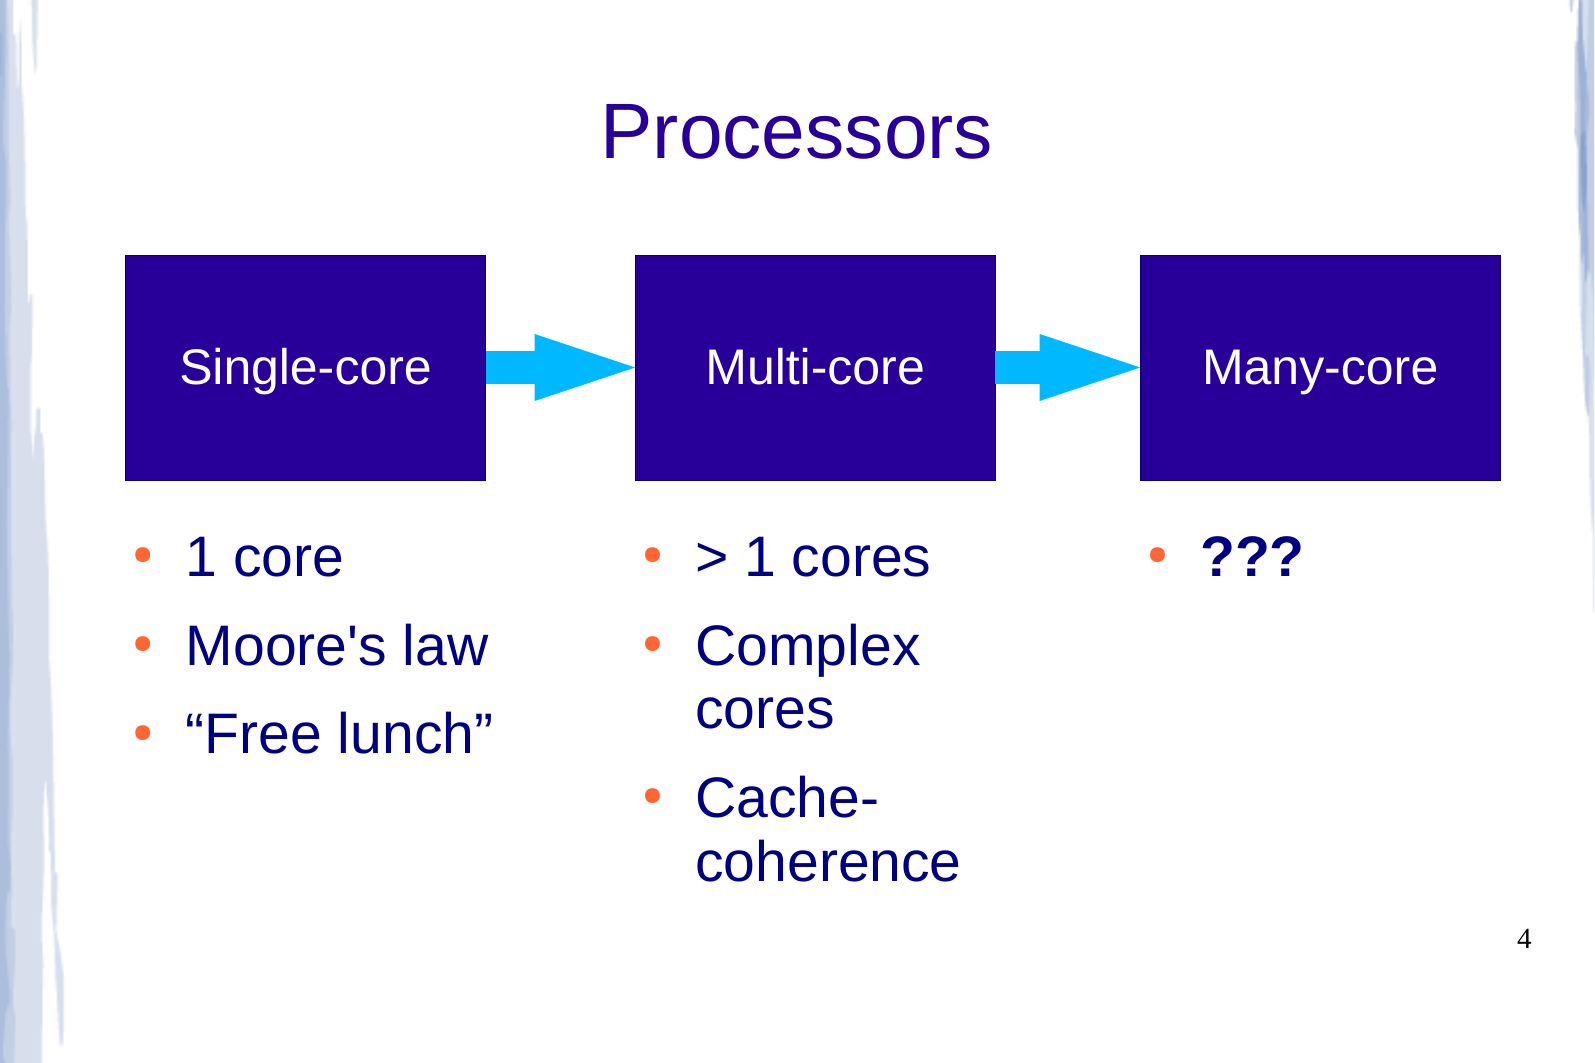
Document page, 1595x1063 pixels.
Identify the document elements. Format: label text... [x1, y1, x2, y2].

picture [0, 0, 1595, 1063]
text_box Multi-core [635, 255, 996, 481]
text_box Single-core [125, 255, 486, 481]
list ??? [1129, 525, 1511, 1030]
list 1 core Moore's law “Free lunch” [115, 525, 497, 1030]
text_box Many-core [1140, 255, 1501, 481]
list > 1 cores Complex cores Cache-coherence [624, 525, 1006, 1030]
title Processors [79, 42, 1515, 220]
